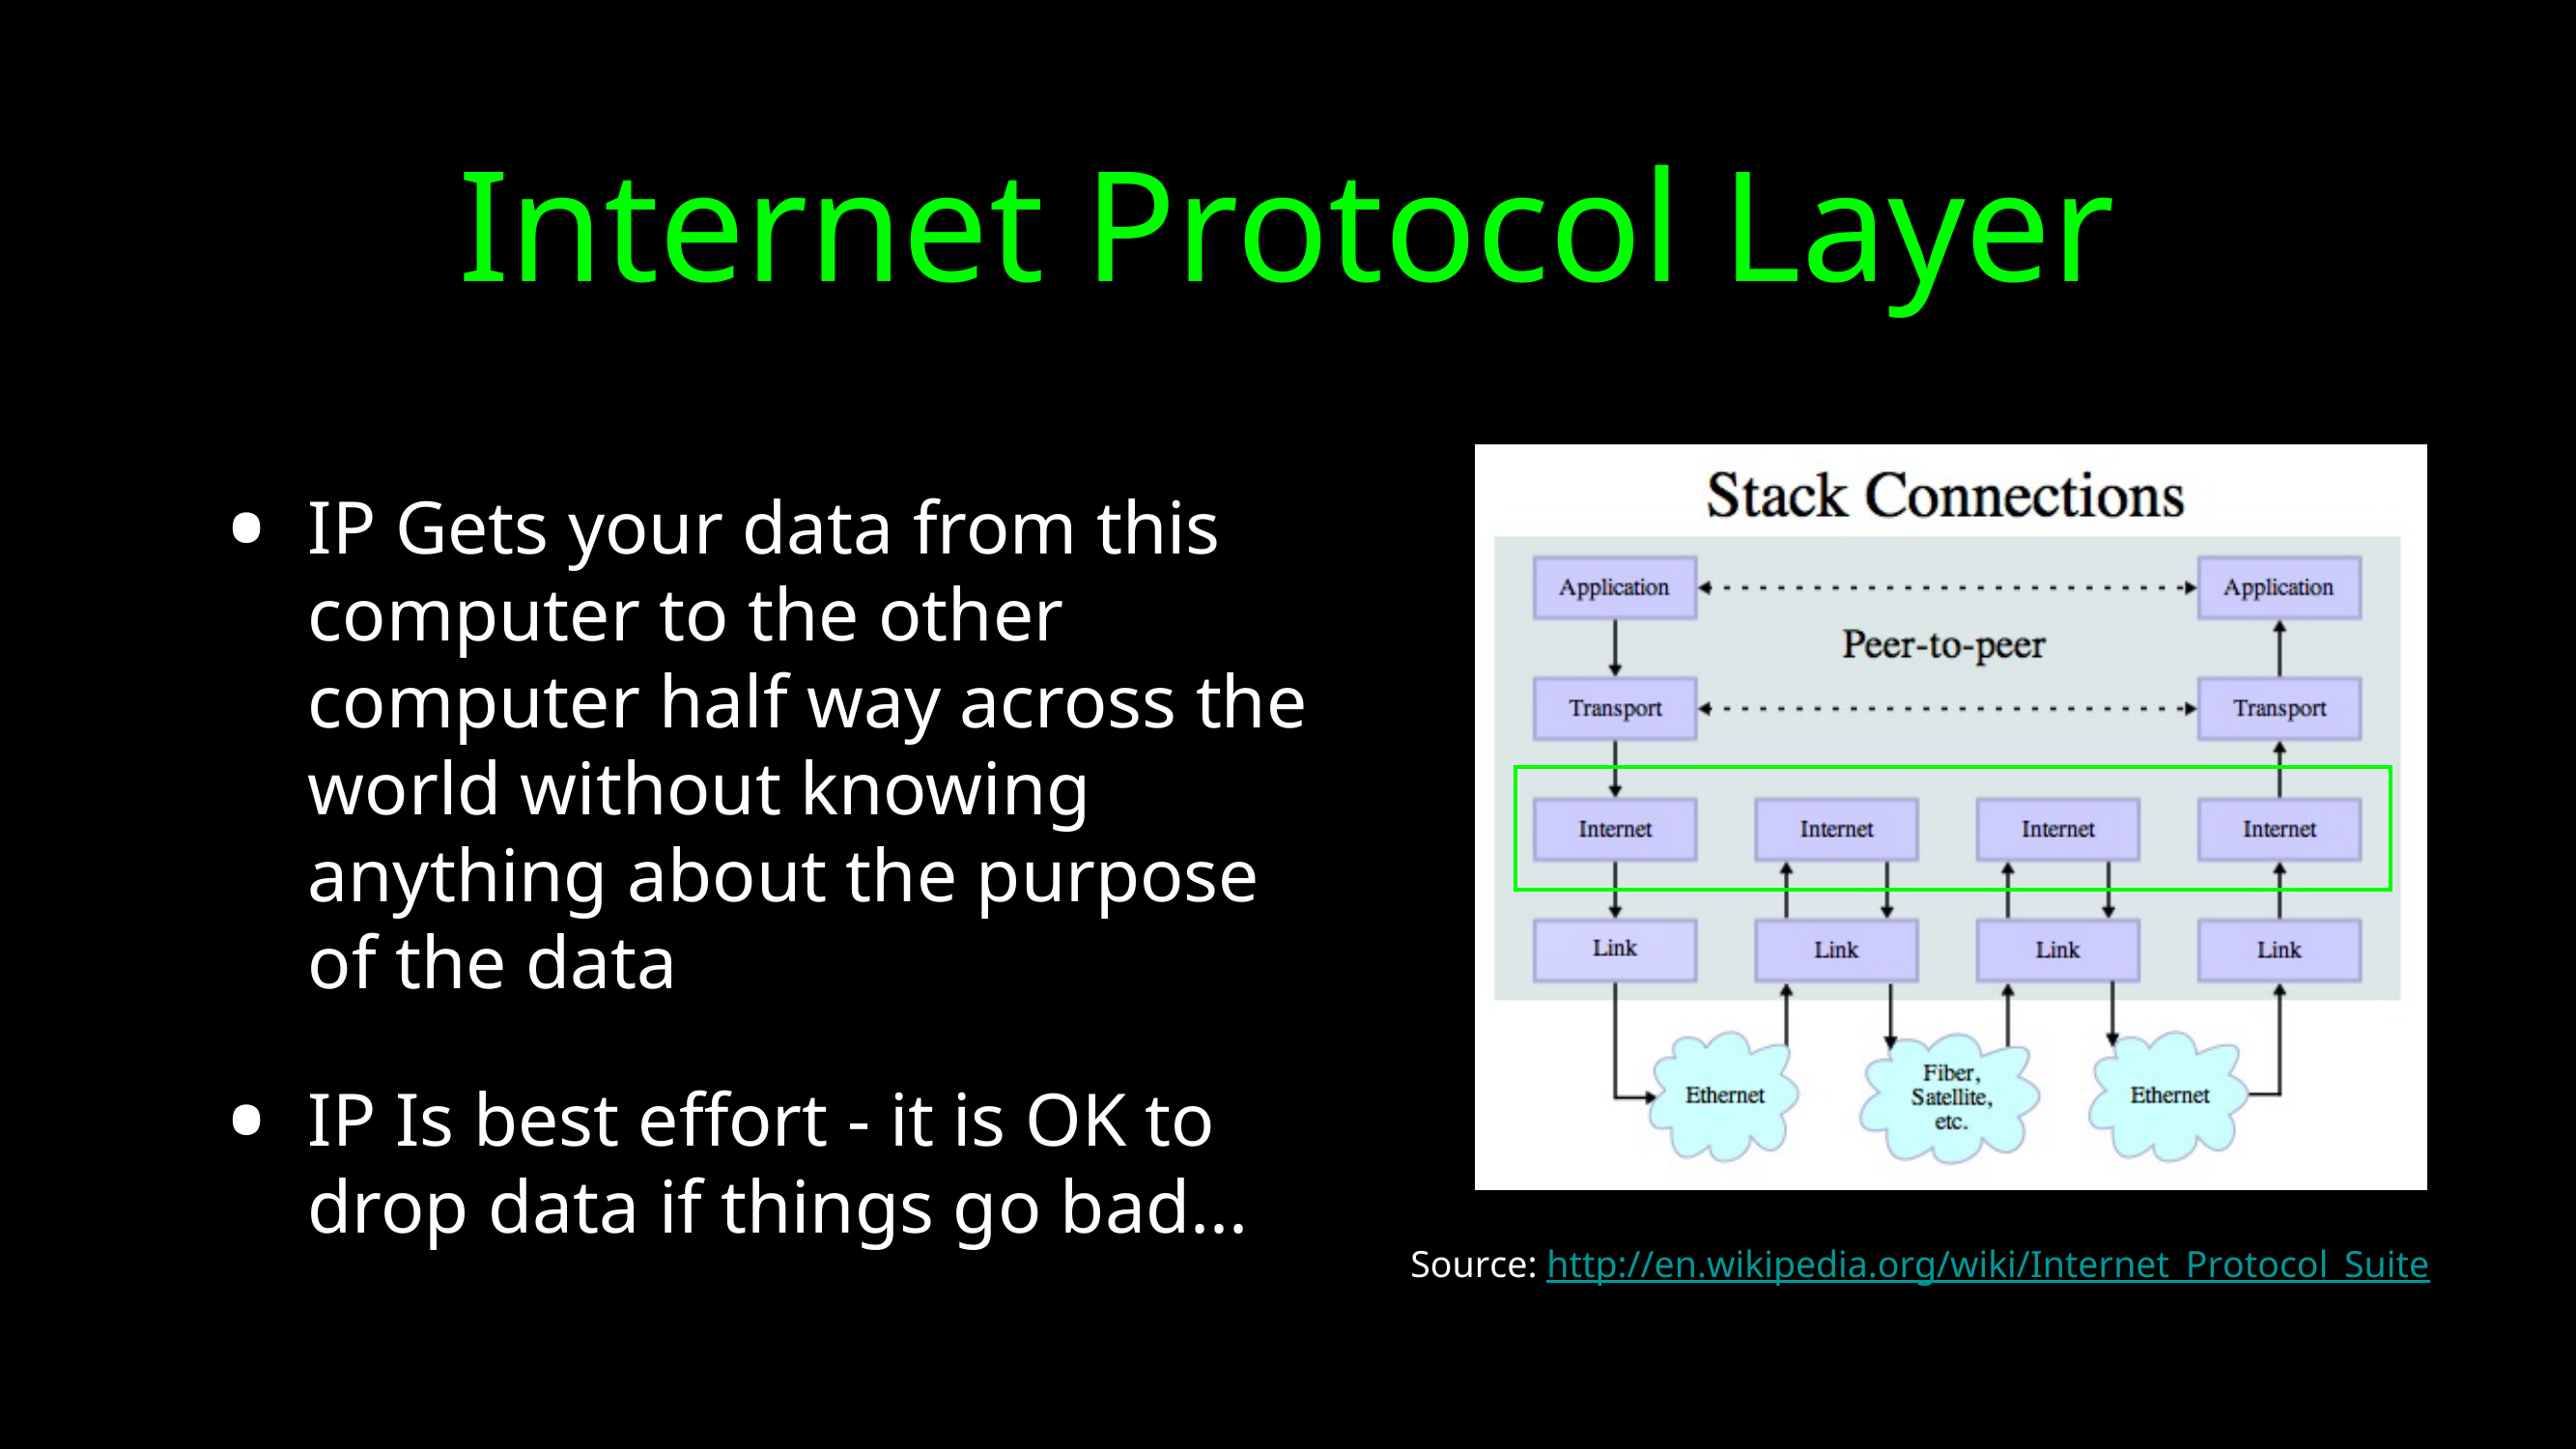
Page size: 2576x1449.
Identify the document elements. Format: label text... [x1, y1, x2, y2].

picture [1475, 444, 2427, 1190]
title Internet Protocol Layer [183, 38, 2392, 403]
list IP Gets your data from this computer to the other computer half way across the world without knowing anything about the purpose of the data IP Is best effort - it is OK to drop data if things go bad... [183, 412, 1335, 1317]
text_box Source: http://en.wikipedia.org/wiki/Internet_Protocol_Suite [1410, 1240, 2441, 1291]
